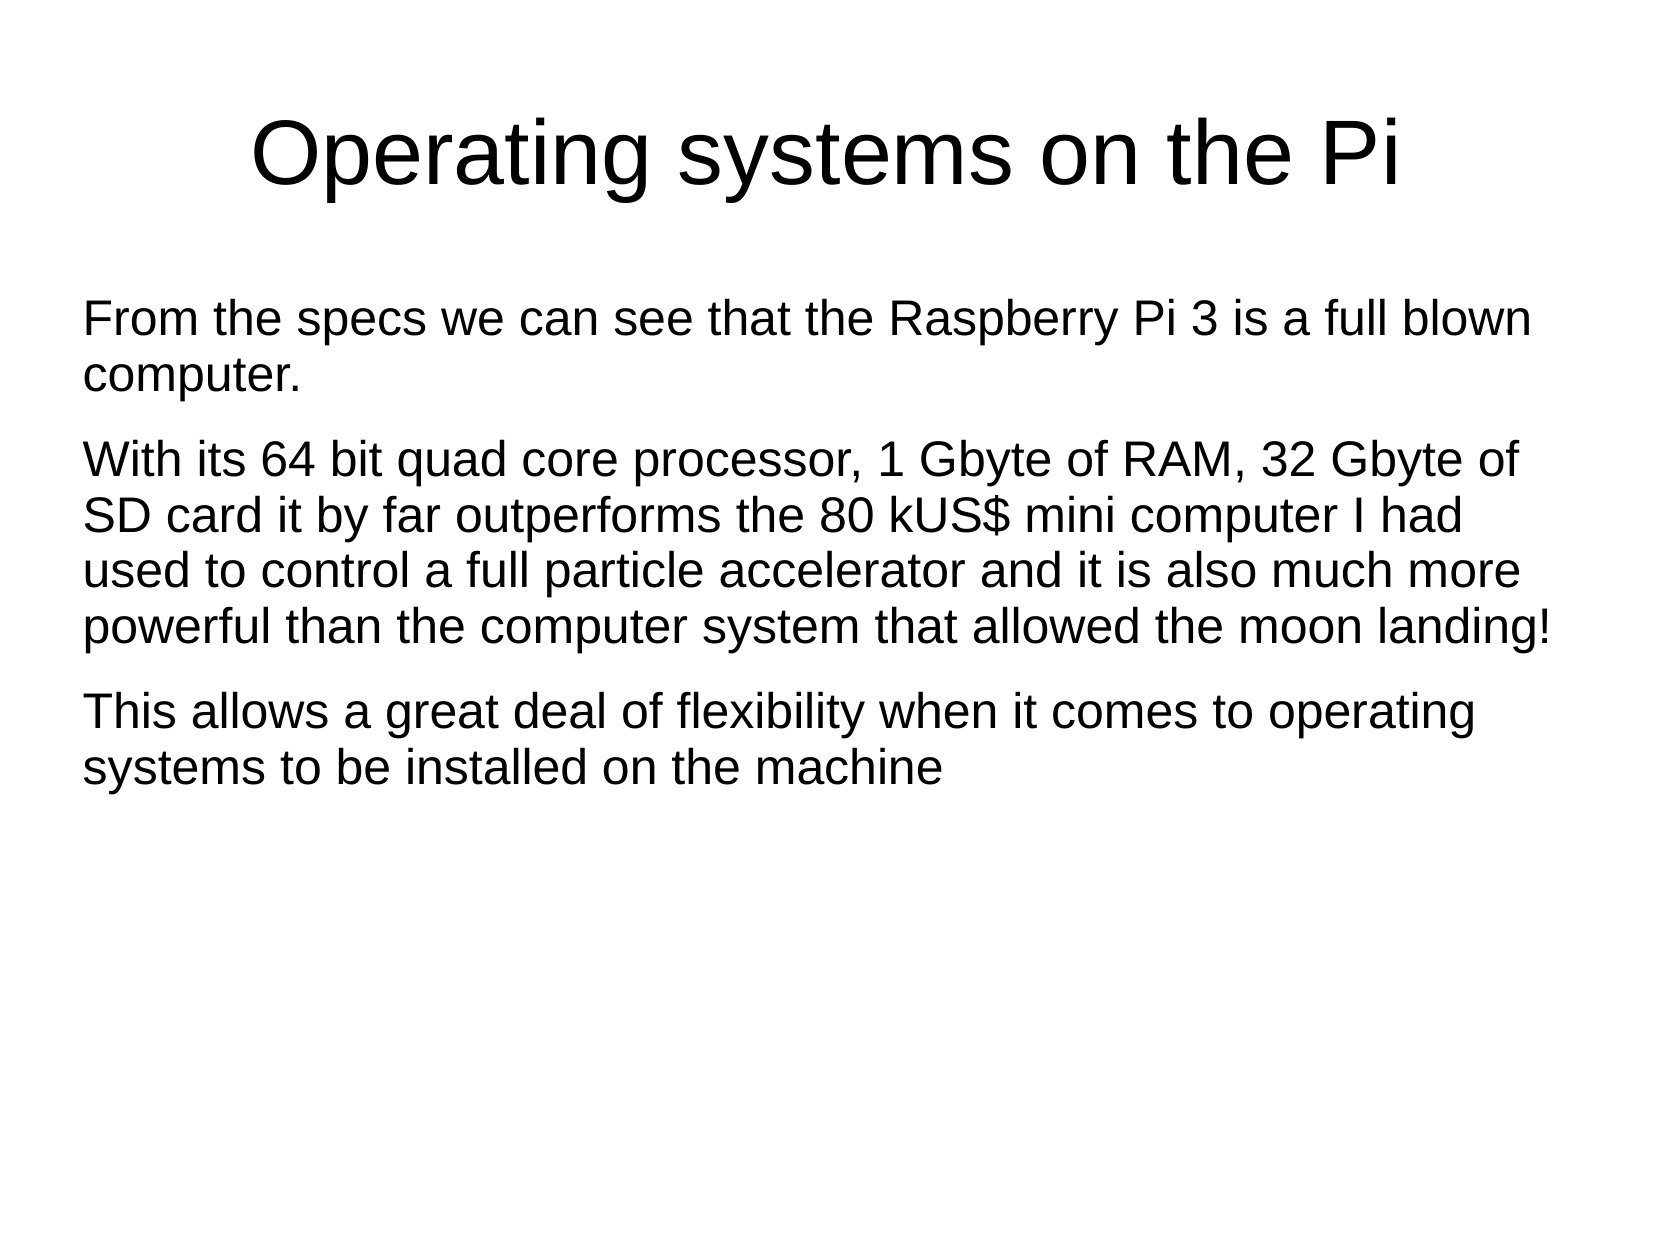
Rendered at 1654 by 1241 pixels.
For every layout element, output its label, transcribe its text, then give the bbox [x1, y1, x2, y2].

list From the specs we can see that the Raspberry Pi 3 is a full blown computer. With its 64 bit quad core processor, 1 Gbyte of RAM, 32 Gbyte of SD card it by far outperforms the 80 kUS$ mini computer I had used to control a full particle accelerator and it is also much more powerful than the computer system that allowed the moon landing! This allows a great deal of flexibility when it comes to operating systems to be installed on the machine [82, 290, 1571, 1010]
title Operating systems on the Pi [82, 49, 1571, 257]
